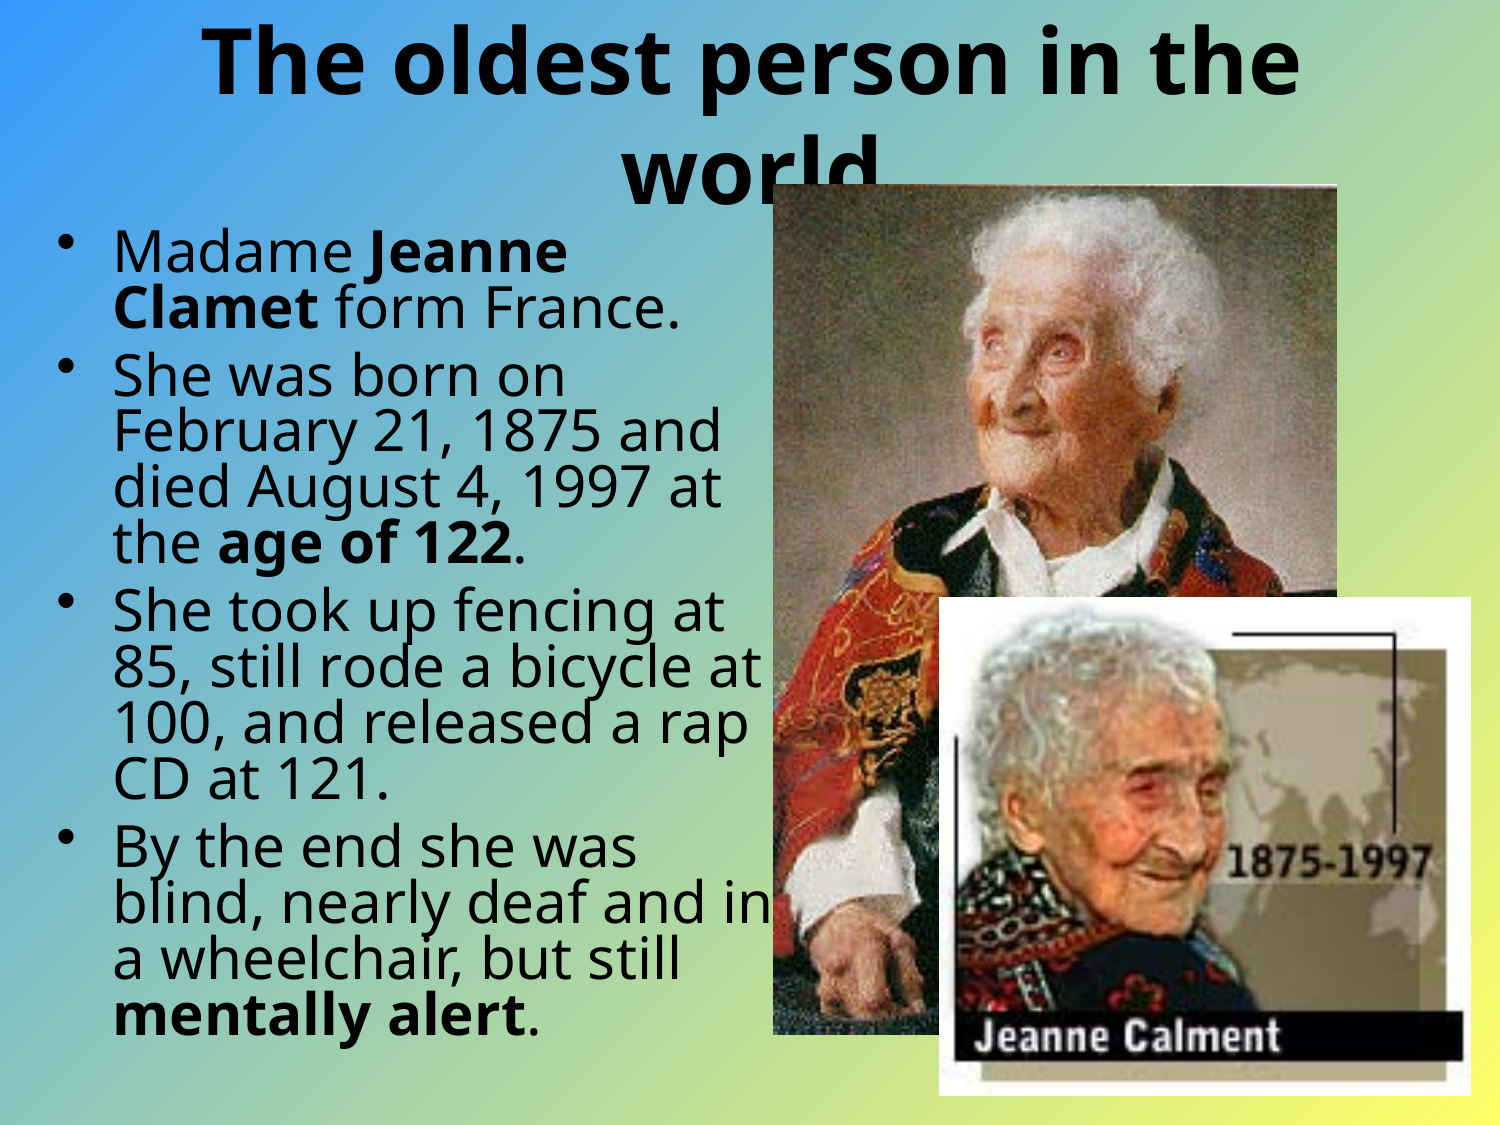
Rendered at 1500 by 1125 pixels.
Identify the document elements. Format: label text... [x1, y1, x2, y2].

title The oldest person in the world [76, 19, 1427, 207]
list Madame Jeanne Clamet form France. She was born on February 21, 1875 and died August 4, 1997 at the age of 122. She took up fencing at 85, still rode a bicycle at 100, and released a rap CD at 121. By the end she was blind, nearly deaf and in a wheelchair, but still mentally alert. [41, 220, 798, 1083]
picture [773, 184, 1471, 1096]
